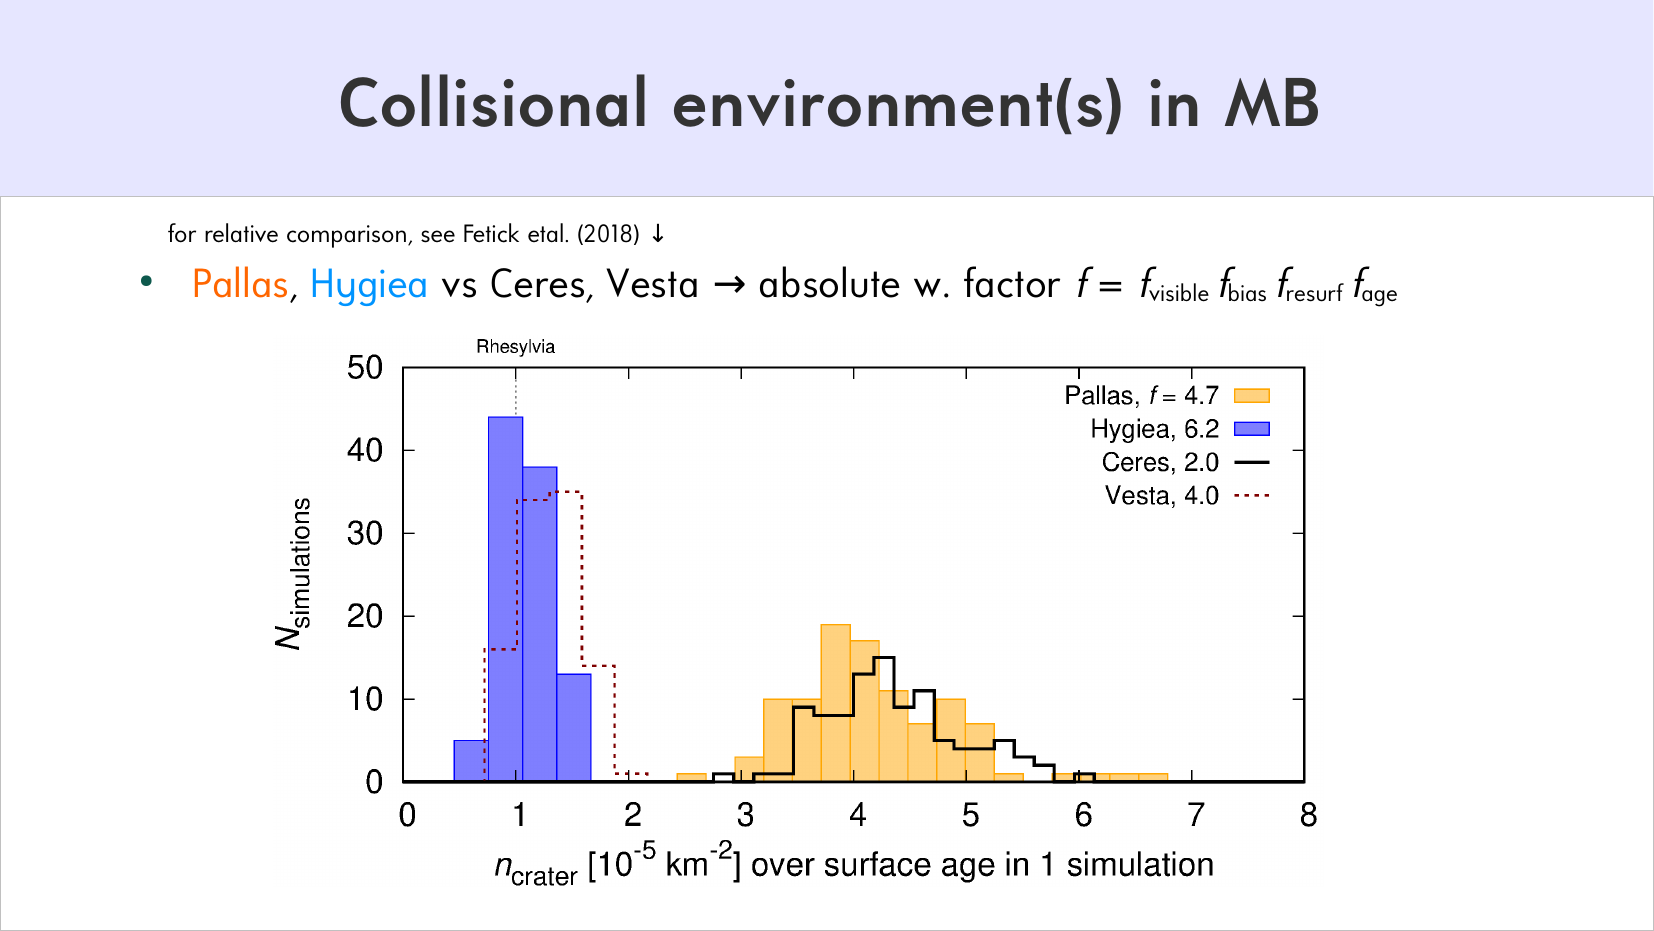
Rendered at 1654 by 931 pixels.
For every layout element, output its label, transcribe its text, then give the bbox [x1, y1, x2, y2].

title Collisional environment(s) in MB [124, 23, 1537, 179]
picture [273, 335, 1324, 887]
list Pallas, Hygiea vs Ceres, Vesta → absolute w. factor f = fvisible fbias fresurf fage [121, 258, 1534, 798]
text_box for relative comparison, see Fetick etal. (2018) ↓ [152, 211, 684, 256]
